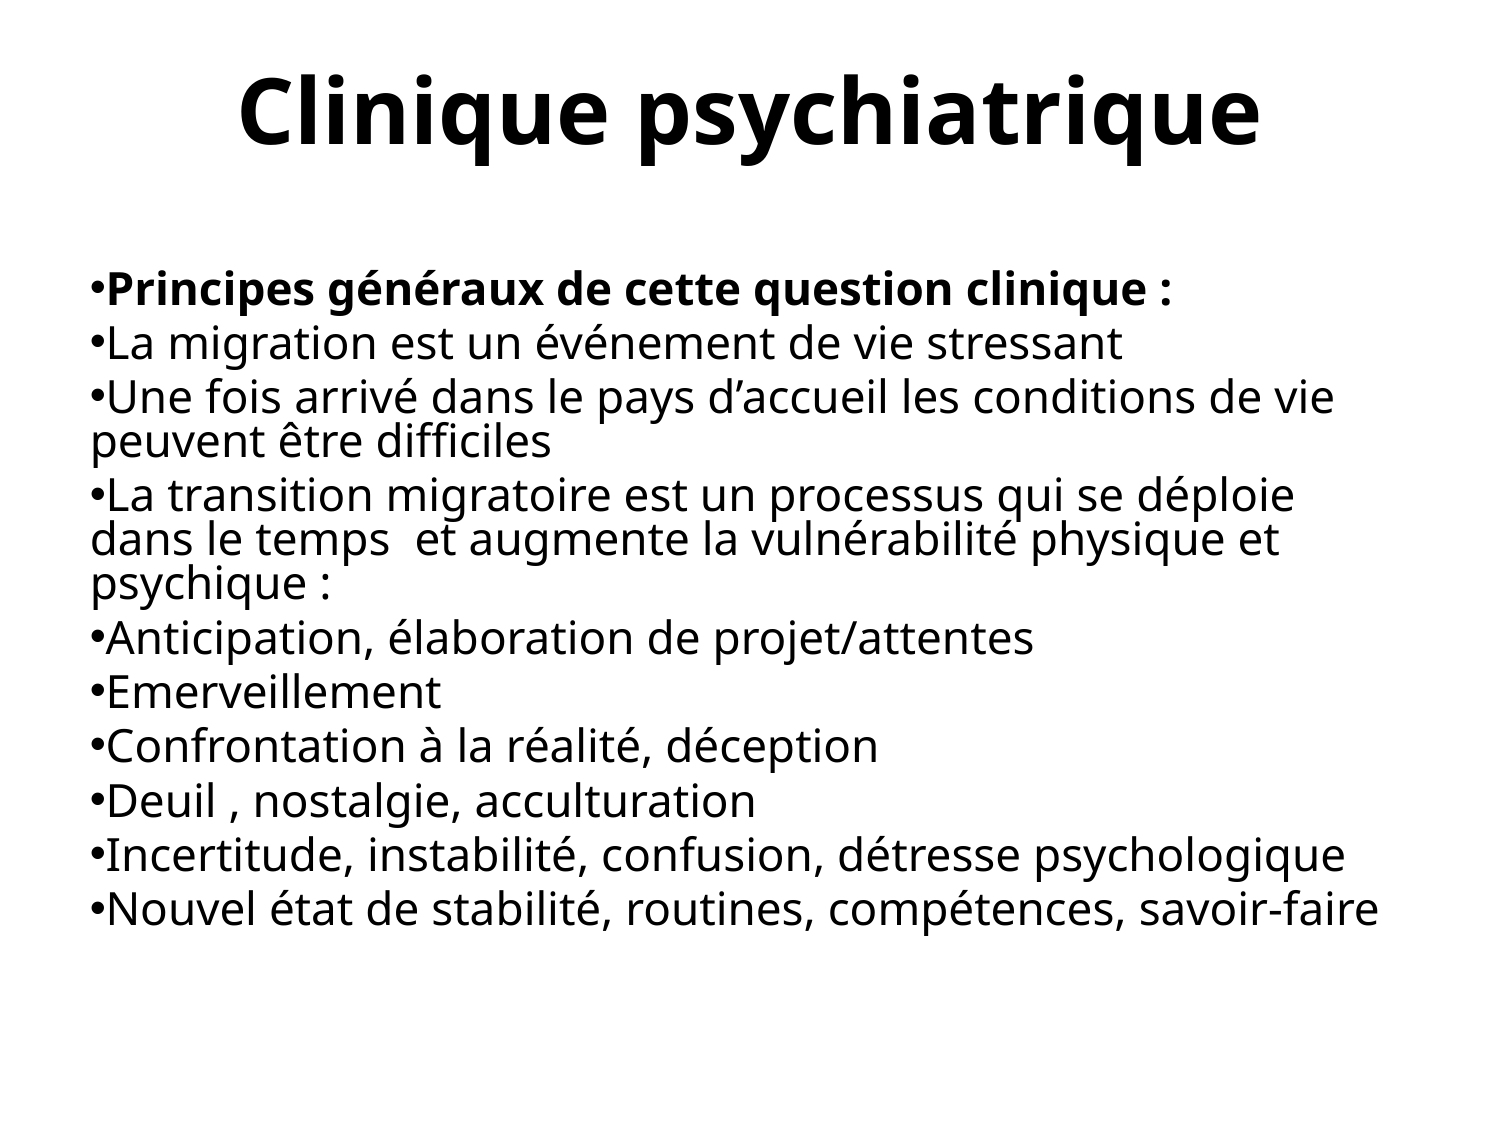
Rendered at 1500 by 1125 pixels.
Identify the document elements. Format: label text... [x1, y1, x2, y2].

list Principes généraux de cette question clinique : La migration est un événement de vie stressant Une fois arrivé dans le pays d’accueil les conditions de vie peuvent être difficiles La transition migratoire est un processus qui se déploie dans le temps et augmente la vulnérabilité physique et psychique : Anticipation, élaboration de projet/attentes Emerveillement Confrontation à la réalité, déception Deuil , nostalgie, acculturation Incertitude, instabilité, confusion, détresse psychologique Nouvel état de stabilité, routines, compétences, savoir-faire [75, 262, 1425, 1005]
title Clinique psychiatrique [75, 45, 1425, 233]
